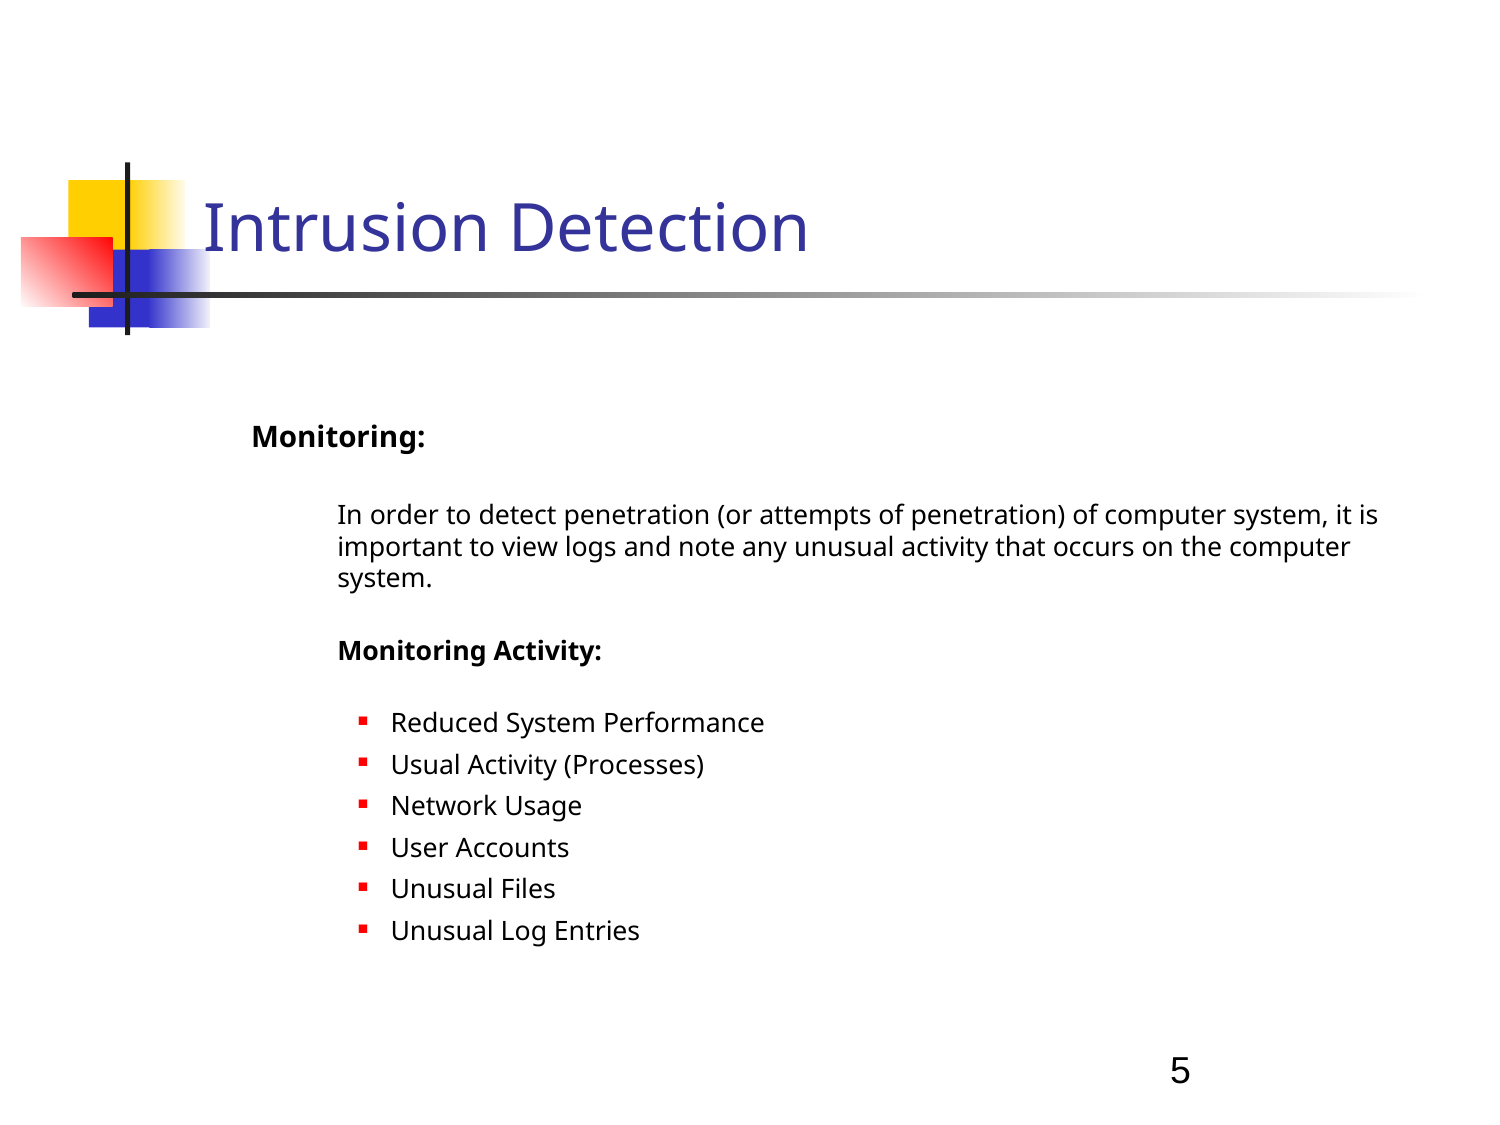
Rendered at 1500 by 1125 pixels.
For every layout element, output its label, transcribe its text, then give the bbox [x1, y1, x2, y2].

list Monitoring: In order to detect penetration (or attempts of penetration) of computer system, it is important to view logs and note any unusual activity that occurs on the computer system. Monitoring Activity: Reduced System Performance Usual Activity (Processes) Network Usage User Accounts Unusual Files Unusual Log Entries [236, 365, 1441, 1034]
title Intrusion Detection [188, 35, 1468, 276]
